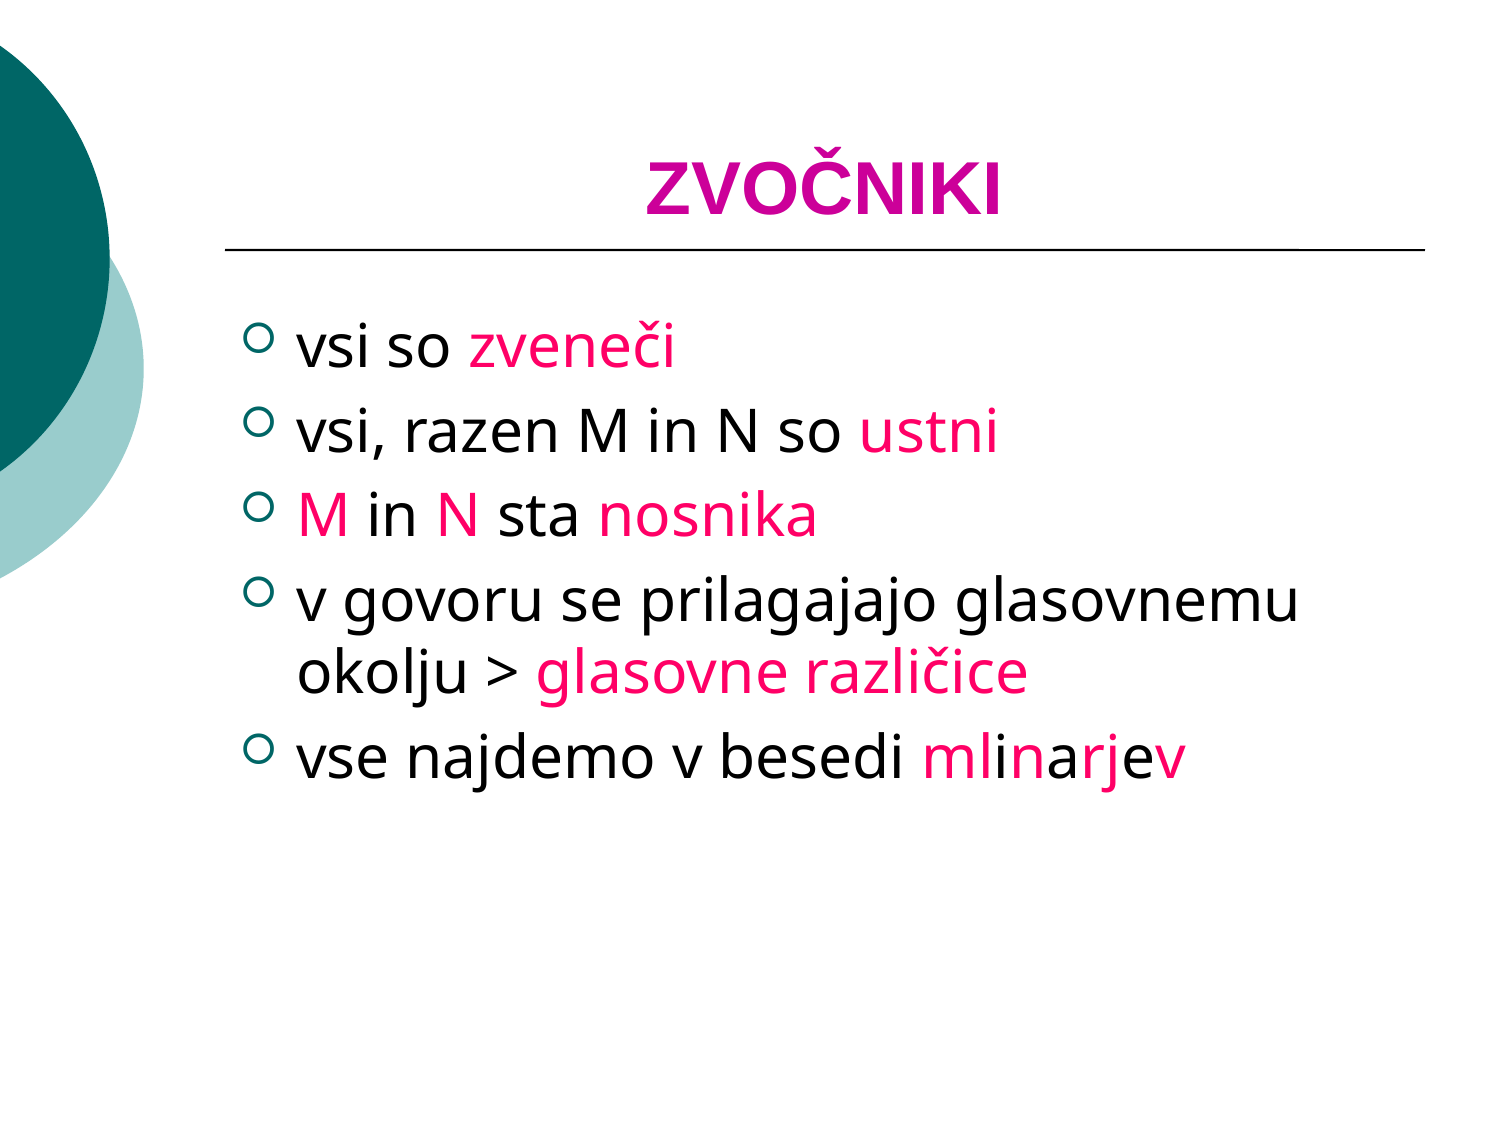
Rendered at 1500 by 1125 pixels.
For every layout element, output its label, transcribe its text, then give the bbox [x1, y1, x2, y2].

title ZVOČNIKI [224, 49, 1425, 237]
list vsi so zveneči vsi, razen M in N so ustni M in N sta nosnika v govoru se prilagajajo glasovnemu okolju > glasovne različice vse najdemo v besedi mlinarjev [224, 299, 1425, 975]
